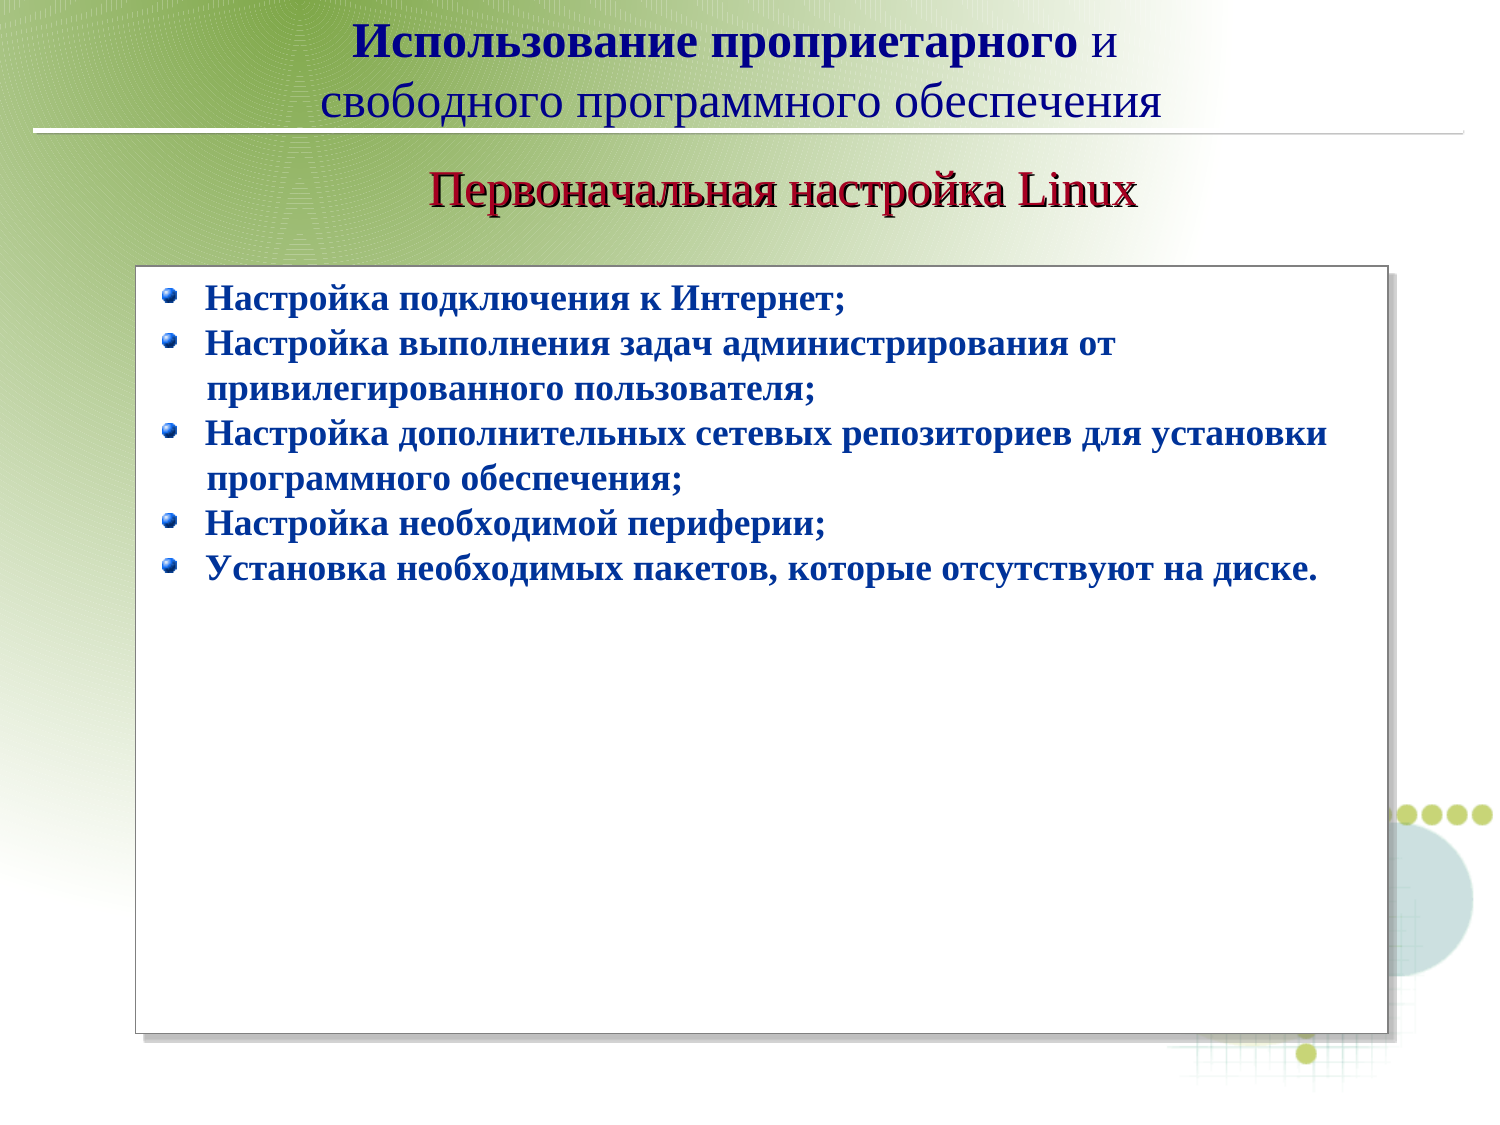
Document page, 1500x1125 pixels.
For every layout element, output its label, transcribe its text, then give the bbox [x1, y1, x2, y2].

picture [162, 513, 177, 528]
picture [162, 558, 177, 573]
picture [1110, 718, 1500, 1098]
text_box Первоначальная настройка Linux [118, 147, 1447, 223]
picture [162, 288, 177, 303]
picture [162, 423, 177, 438]
text_box Настройка подключения к Интернет; Настройка выполнения задач администрирования от привилегированного пользователя; Настройка дополнительных сетевых репозиториев для установки программного обеспечения; Настройка необходимой периферии; Установка необходимых пакетов, которые отсутствуют на диске. [147, 265, 1388, 597]
picture [162, 333, 177, 348]
text_box Использование проприетарного и свободного программного обеспечения [0, 0, 1483, 136]
text_box [135, 265, 1388, 1034]
